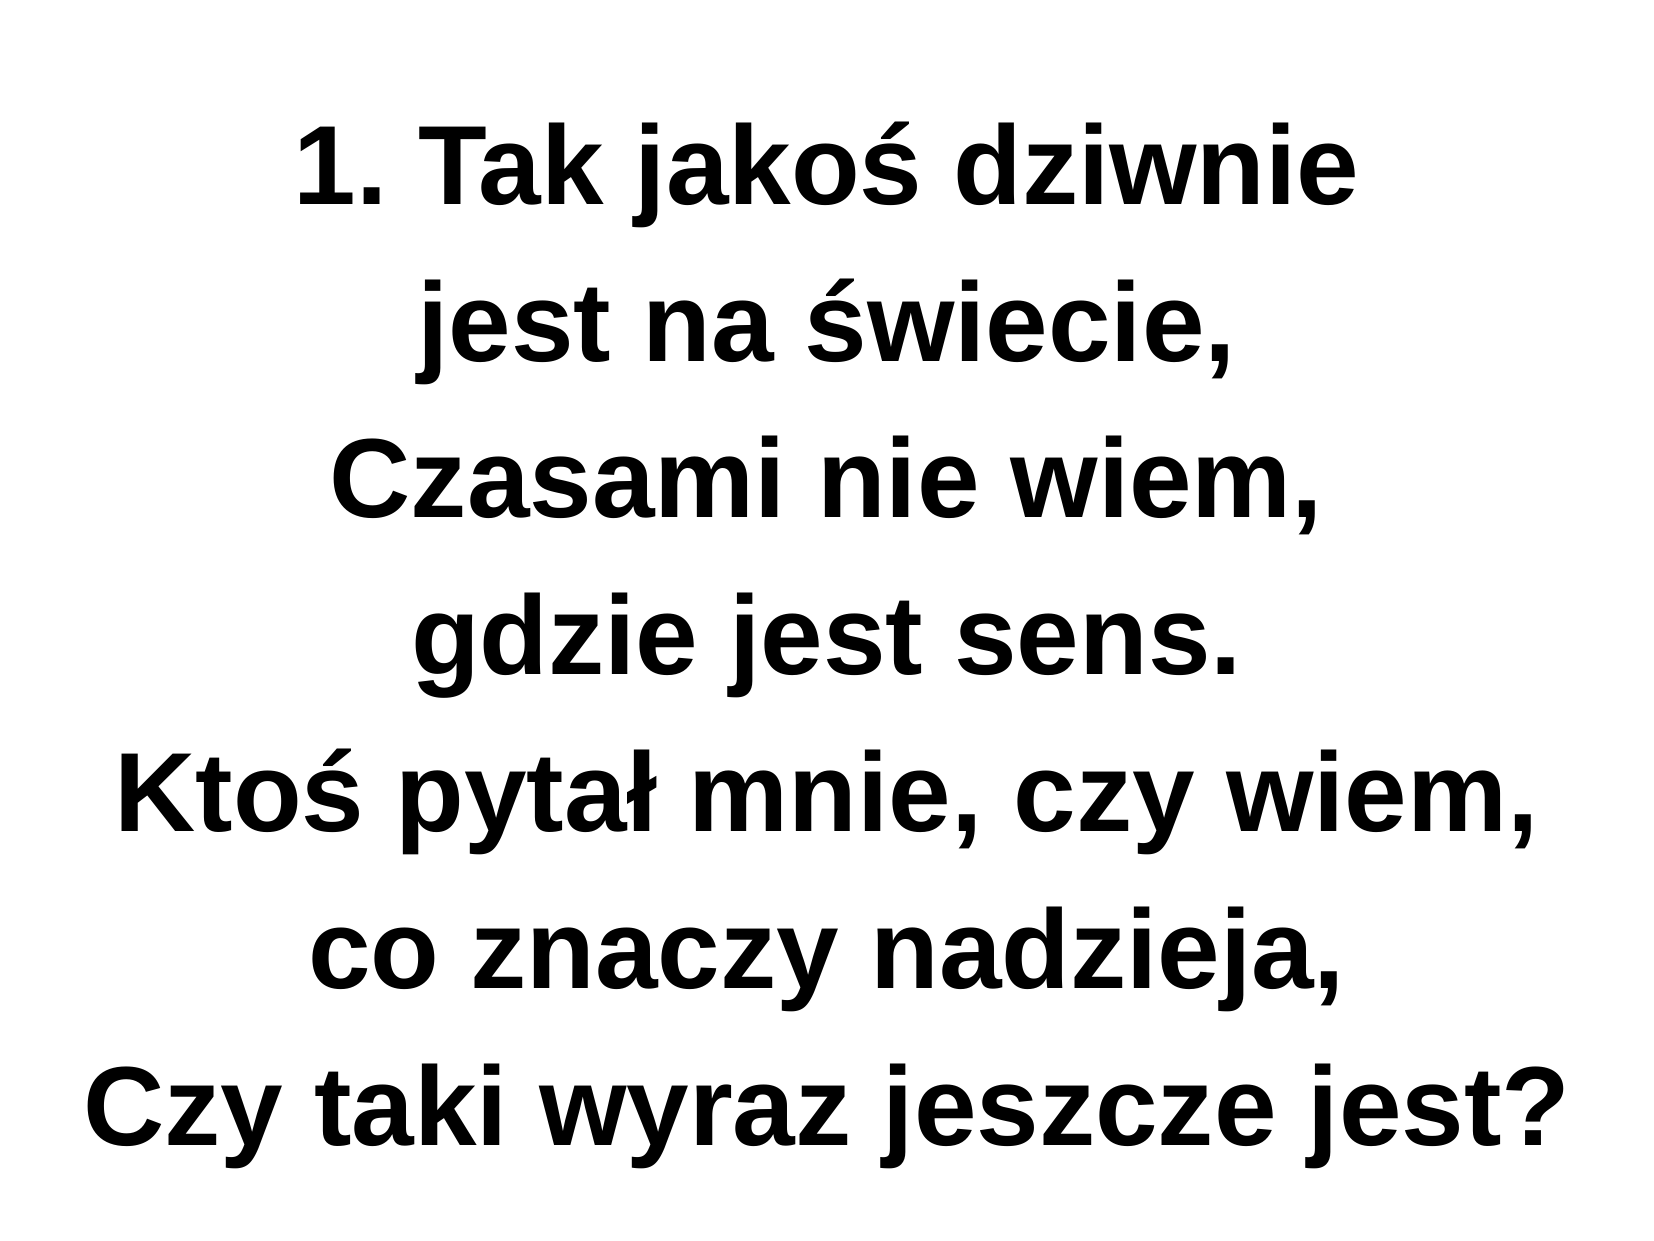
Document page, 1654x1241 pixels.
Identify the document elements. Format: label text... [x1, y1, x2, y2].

subtitle 1. Tak jakoś dziwnie jest na świecie, Czasami nie wiem, gdzie jest sens. Ktoś pytał mnie, czy wiem, co znaczy nadzieja, Czy taki wyraz jeszcze jest? [0, 0, 1654, 1241]
